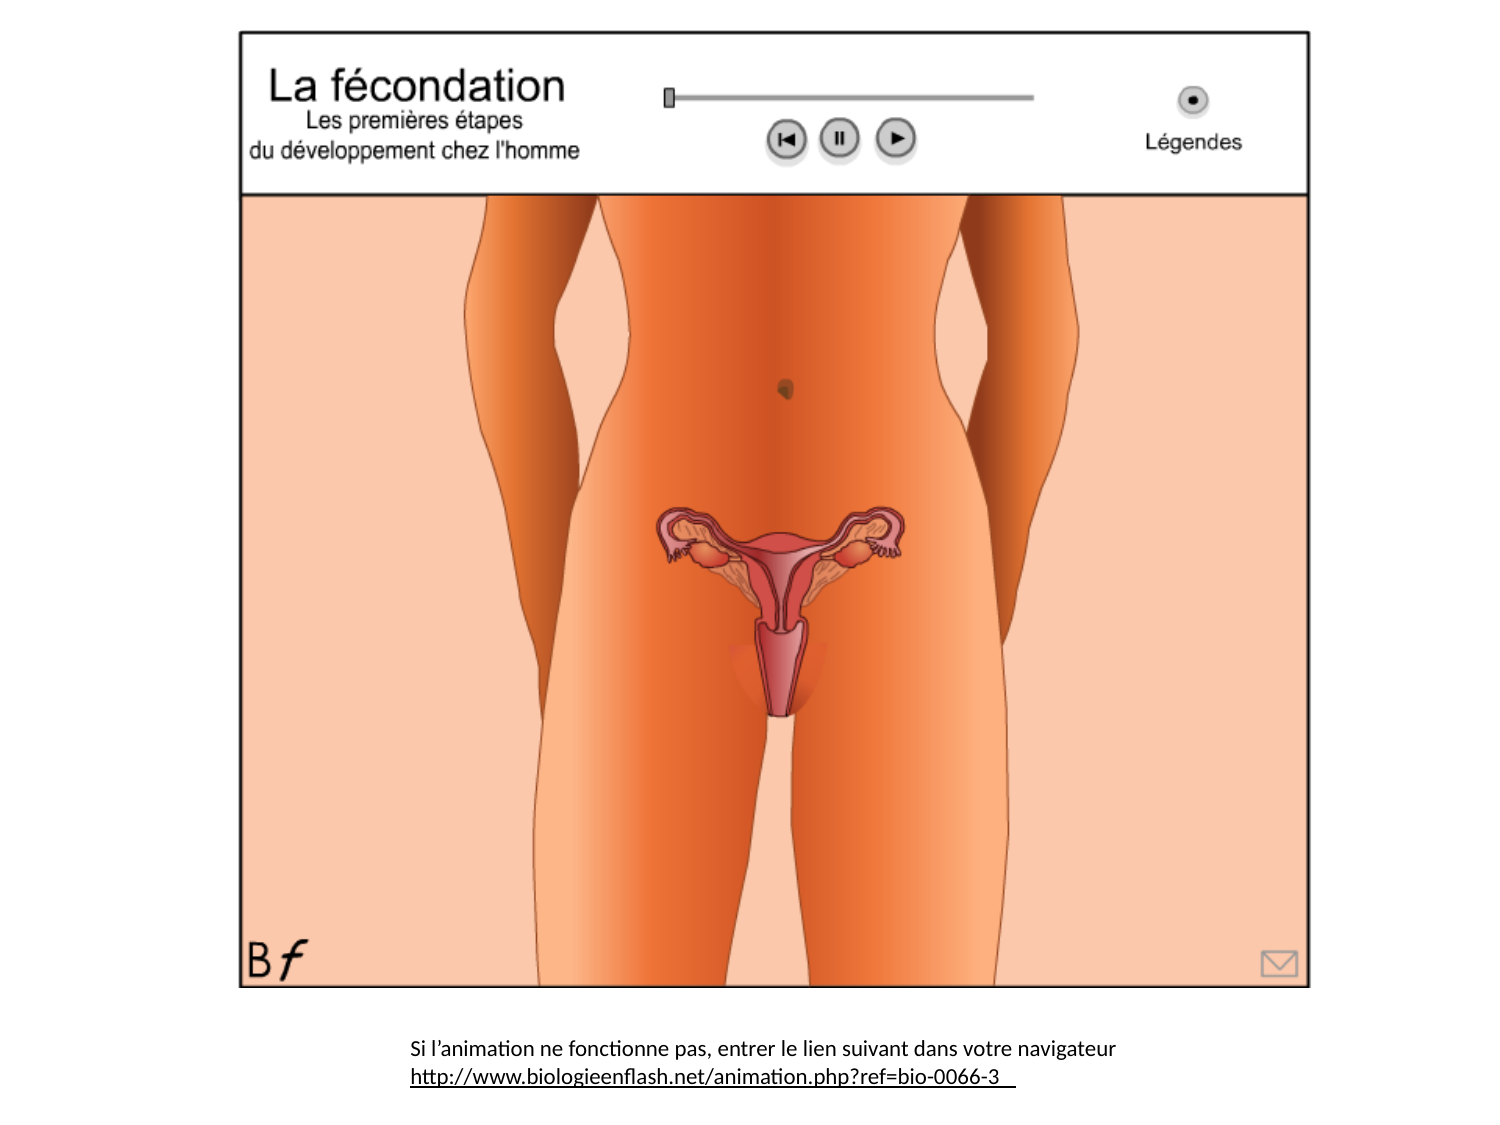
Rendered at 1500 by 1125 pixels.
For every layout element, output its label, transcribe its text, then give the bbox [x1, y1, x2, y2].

text_box Si l’animation ne fonctionne pas, entrer le lien suivant dans votre navigateur http://www.biologieenflash.net/animation.php?ref=bio-0066-3 [395, 1026, 1500, 1124]
picture [100, 30, 1447, 988]
